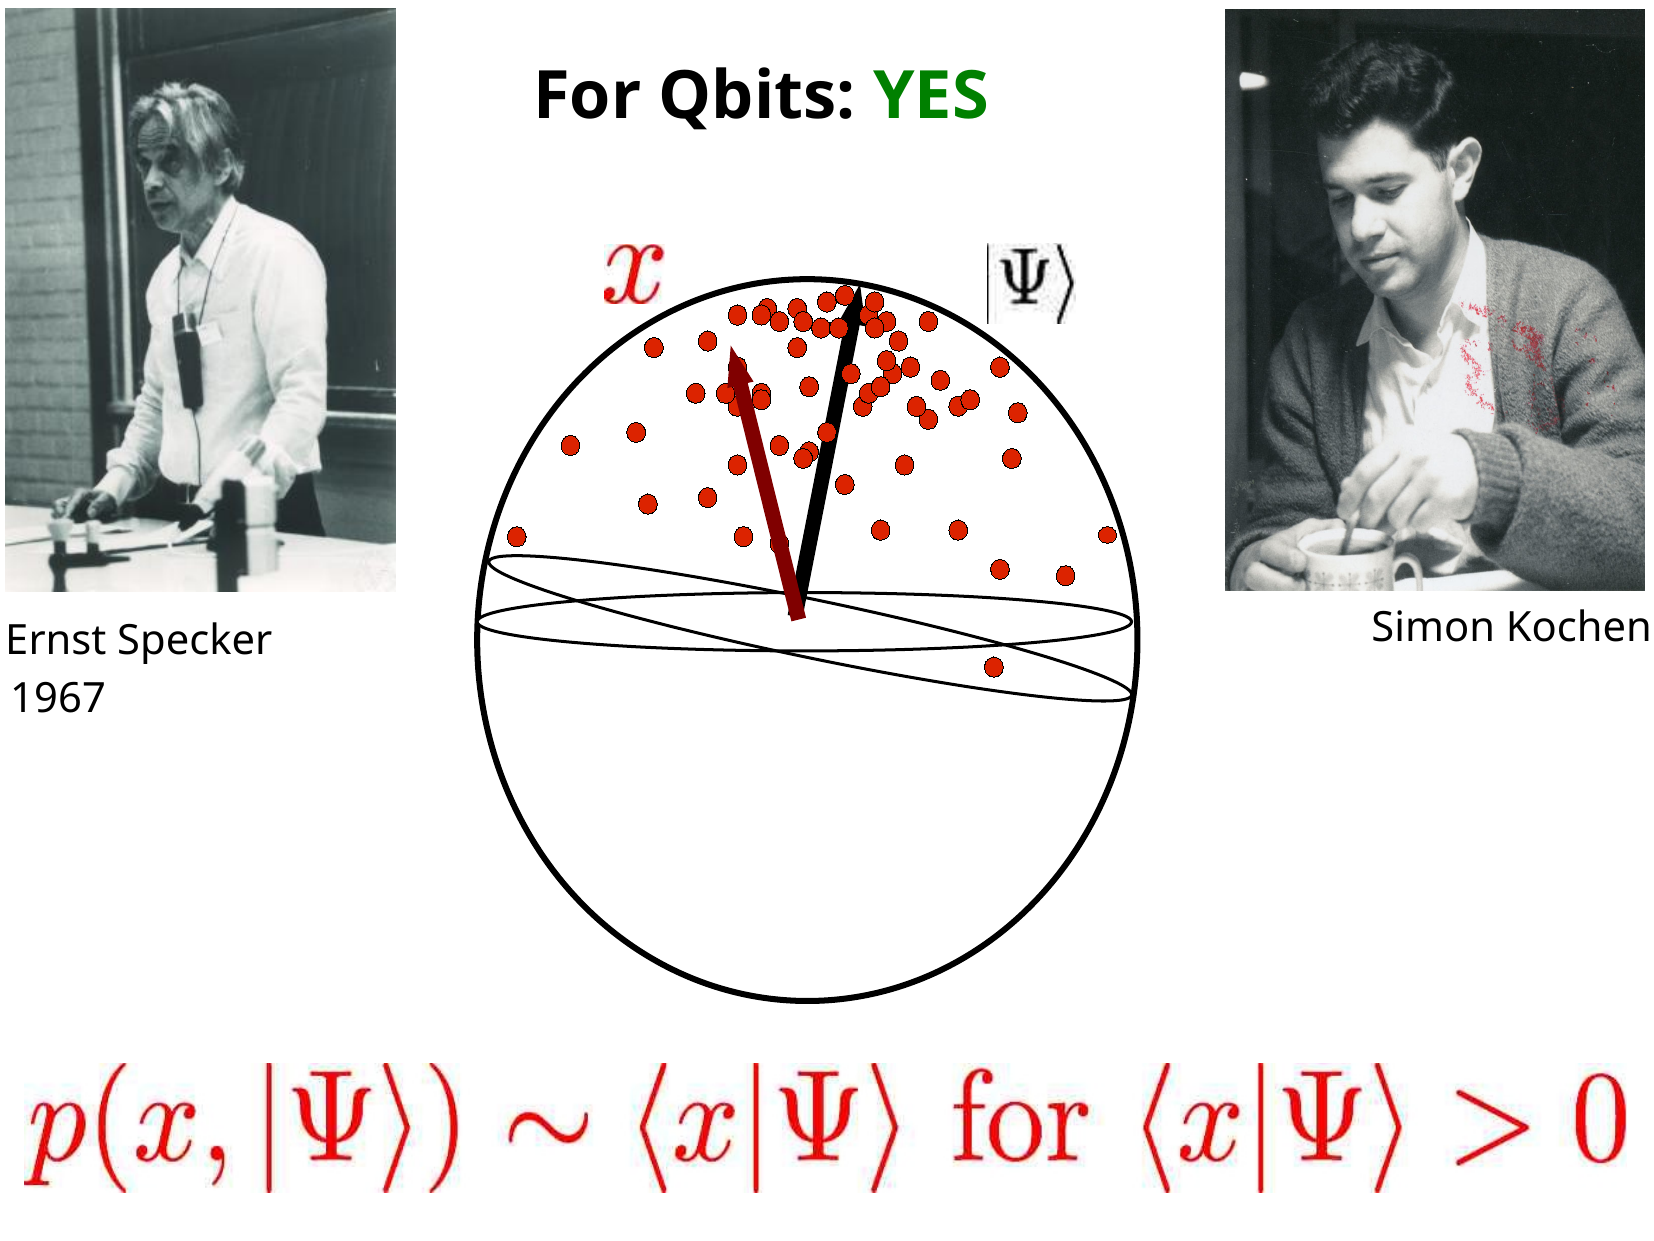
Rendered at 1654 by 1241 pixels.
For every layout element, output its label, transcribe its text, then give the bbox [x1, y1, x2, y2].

text_box [491, 558, 1130, 699]
picture [1225, 9, 1645, 591]
text_box [365, 279, 1654, 1216]
picture [5, 8, 396, 592]
text_box Simon Kochen [1356, 589, 1654, 698]
text_box 1967 [0, 660, 338, 729]
picture [24, 1063, 1627, 1193]
picture [604, 244, 665, 304]
text_box Ernst Specker [0, 602, 602, 711]
text_box For Qbits: YES [518, 40, 1225, 140]
picture [987, 243, 1076, 324]
